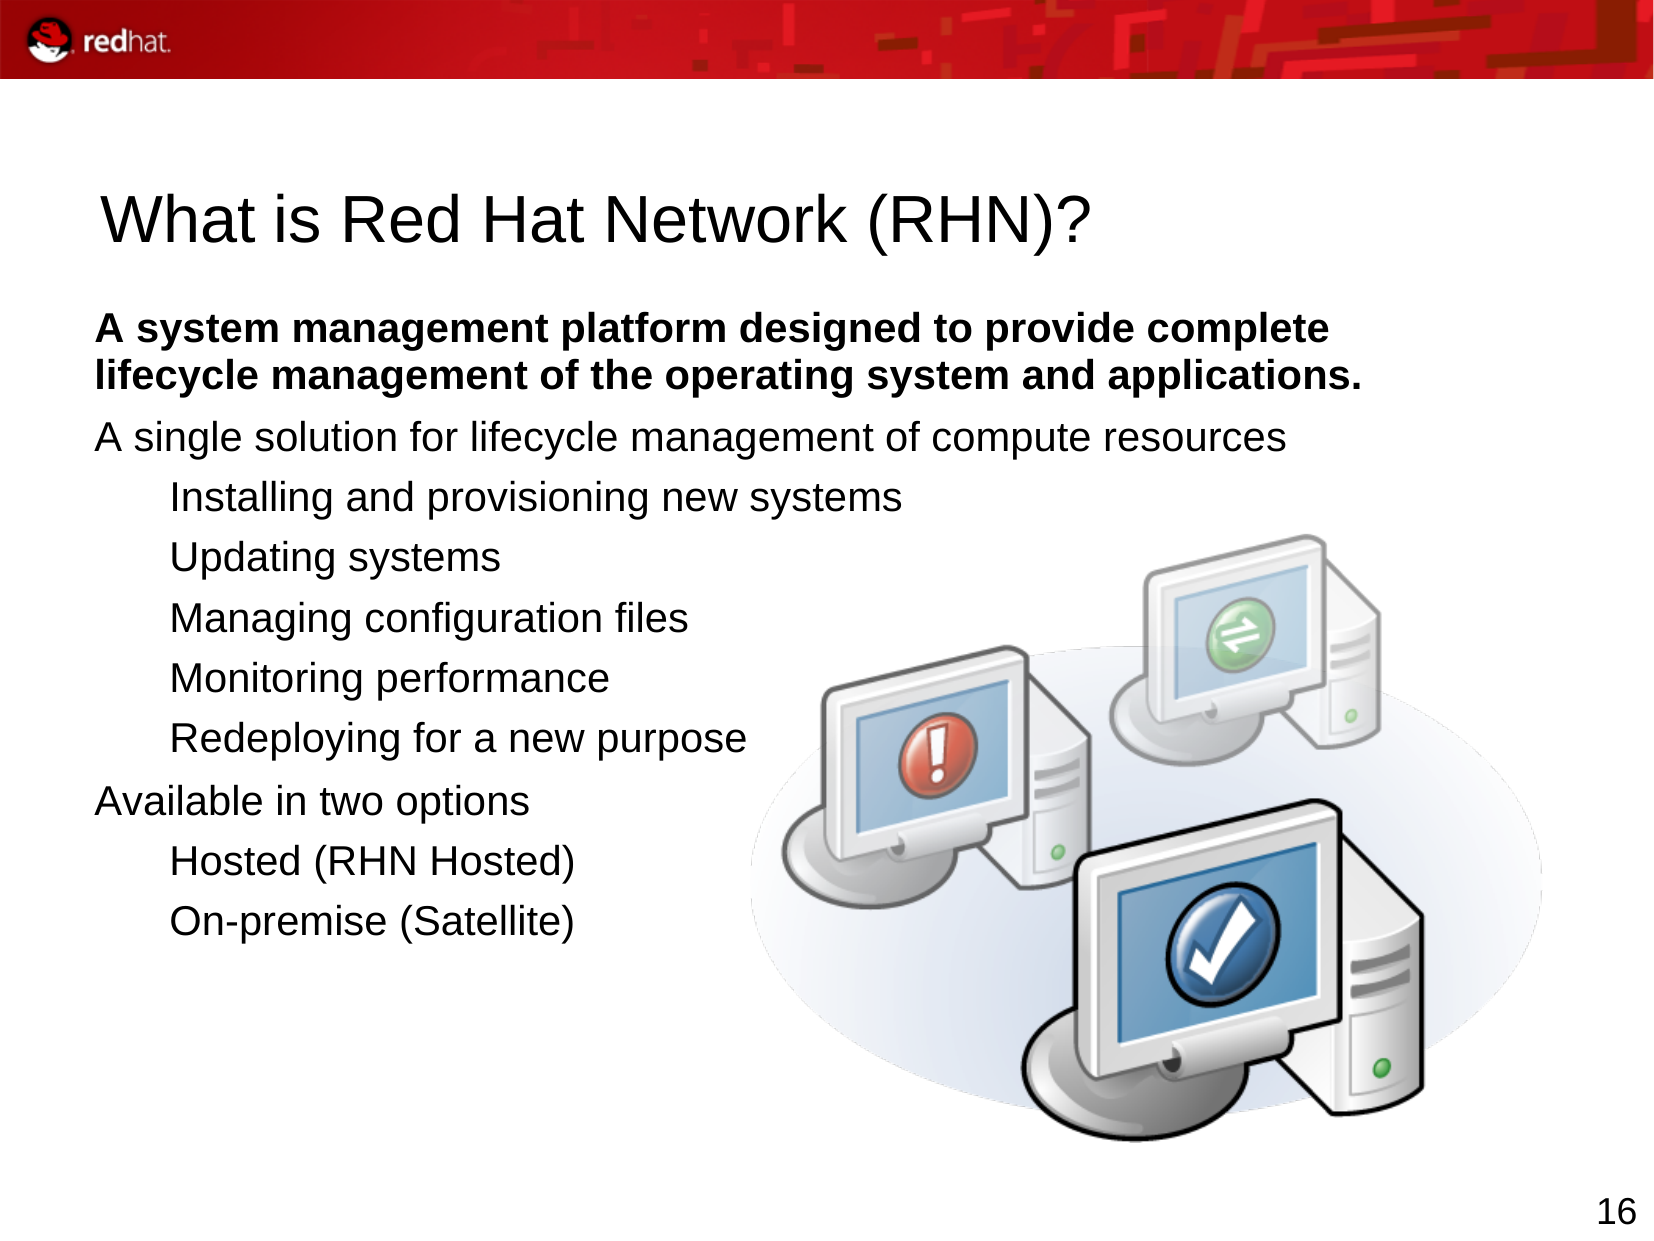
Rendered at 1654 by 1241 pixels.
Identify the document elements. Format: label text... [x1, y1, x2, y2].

picture [750, 487, 1543, 1143]
picture [0, 0, 1654, 79]
title What is Red Hat Network (RHN)? [100, 171, 1506, 267]
list A system management platform designed to provide complete lifecycle management of the operating system and applications. A single solution for lifecycle management of compute resources Installing and provisioning new systems Updating systems Managing configuration files Monitoring performance Redeploying for a new purpose Available in two options Hosted (RHN Hosted) On-premise (Satellite) [94, 304, 1500, 1159]
